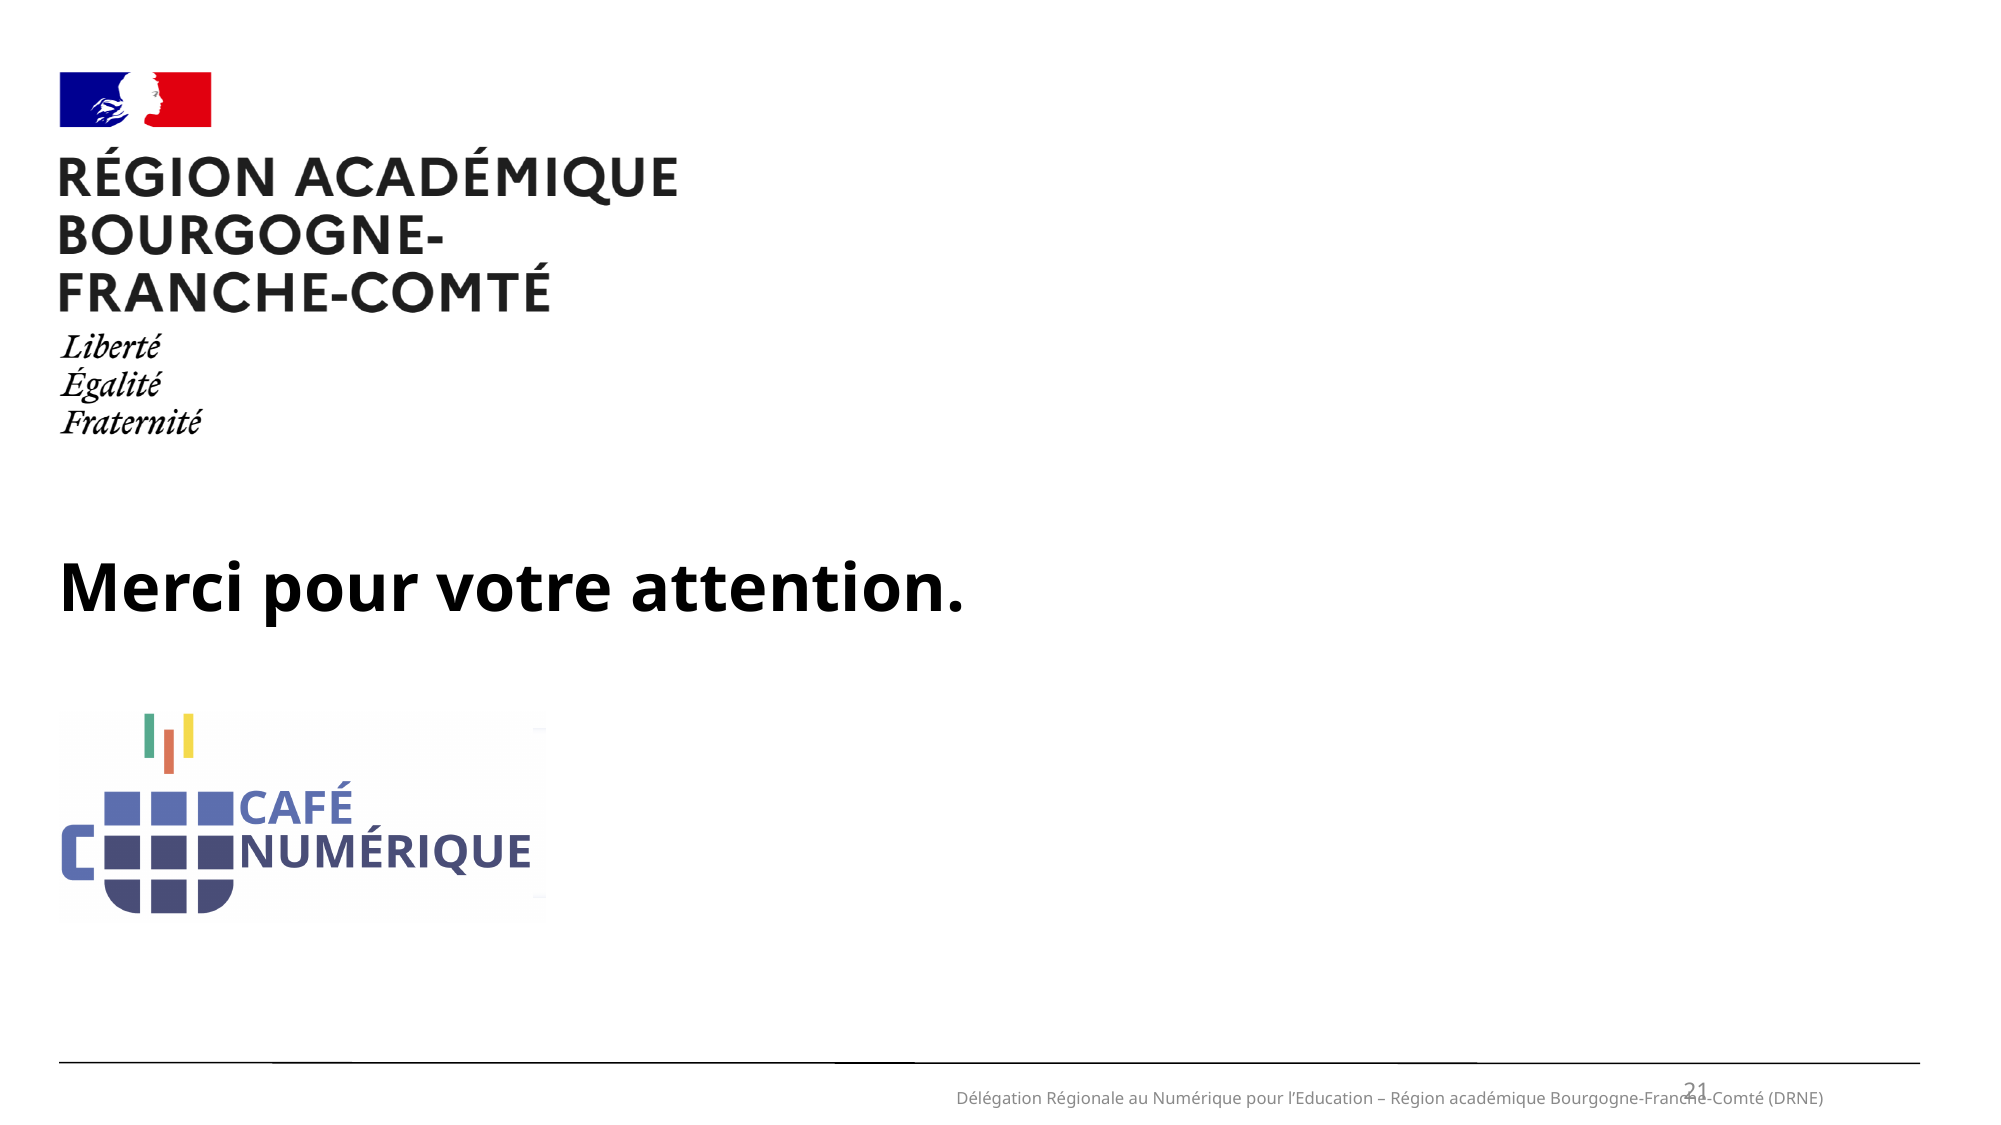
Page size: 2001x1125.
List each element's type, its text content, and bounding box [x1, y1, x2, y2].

picture [59, 711, 546, 923]
text_box Délégation Régionale au Numérique pour l’Education – Région académique Bourgogne-Franche-Comté (DRNE) [922, 1069, 1844, 1125]
text_box 21 [1683, 1062, 1919, 1122]
title Merci pour votre attention. [59, 516, 1919, 664]
